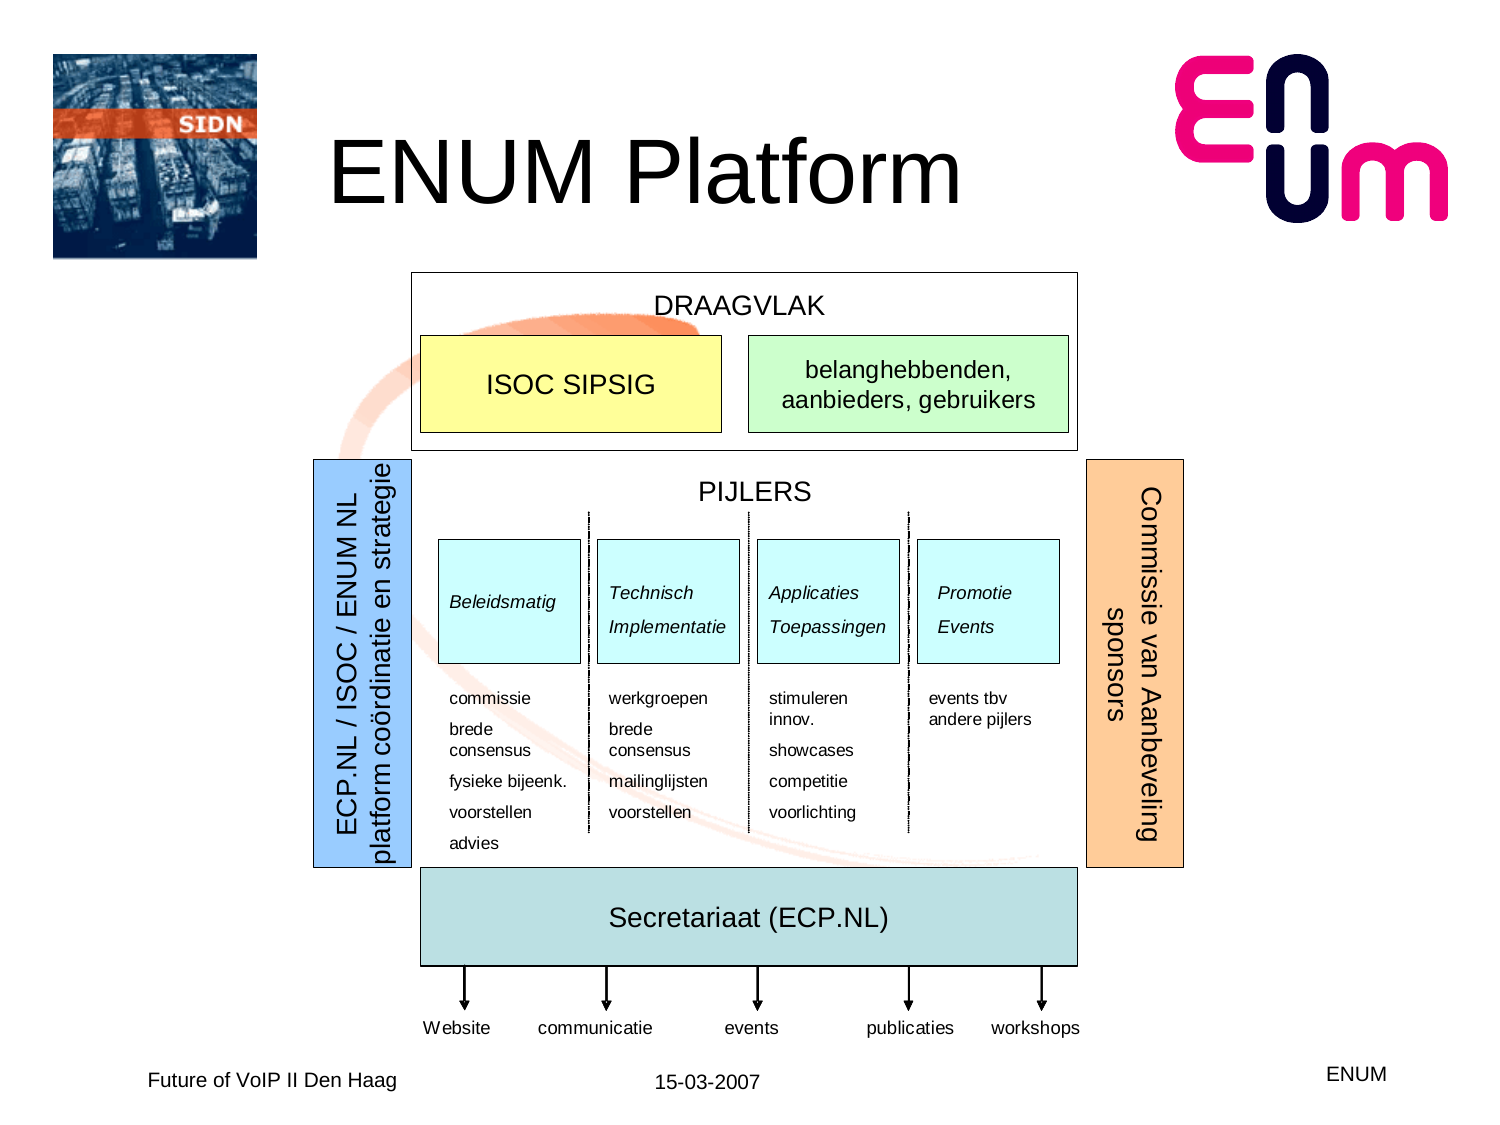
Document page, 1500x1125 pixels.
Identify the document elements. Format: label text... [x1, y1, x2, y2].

picture [53, 0, 1448, 1120]
title ENUM Platform [312, 99, 1152, 244]
